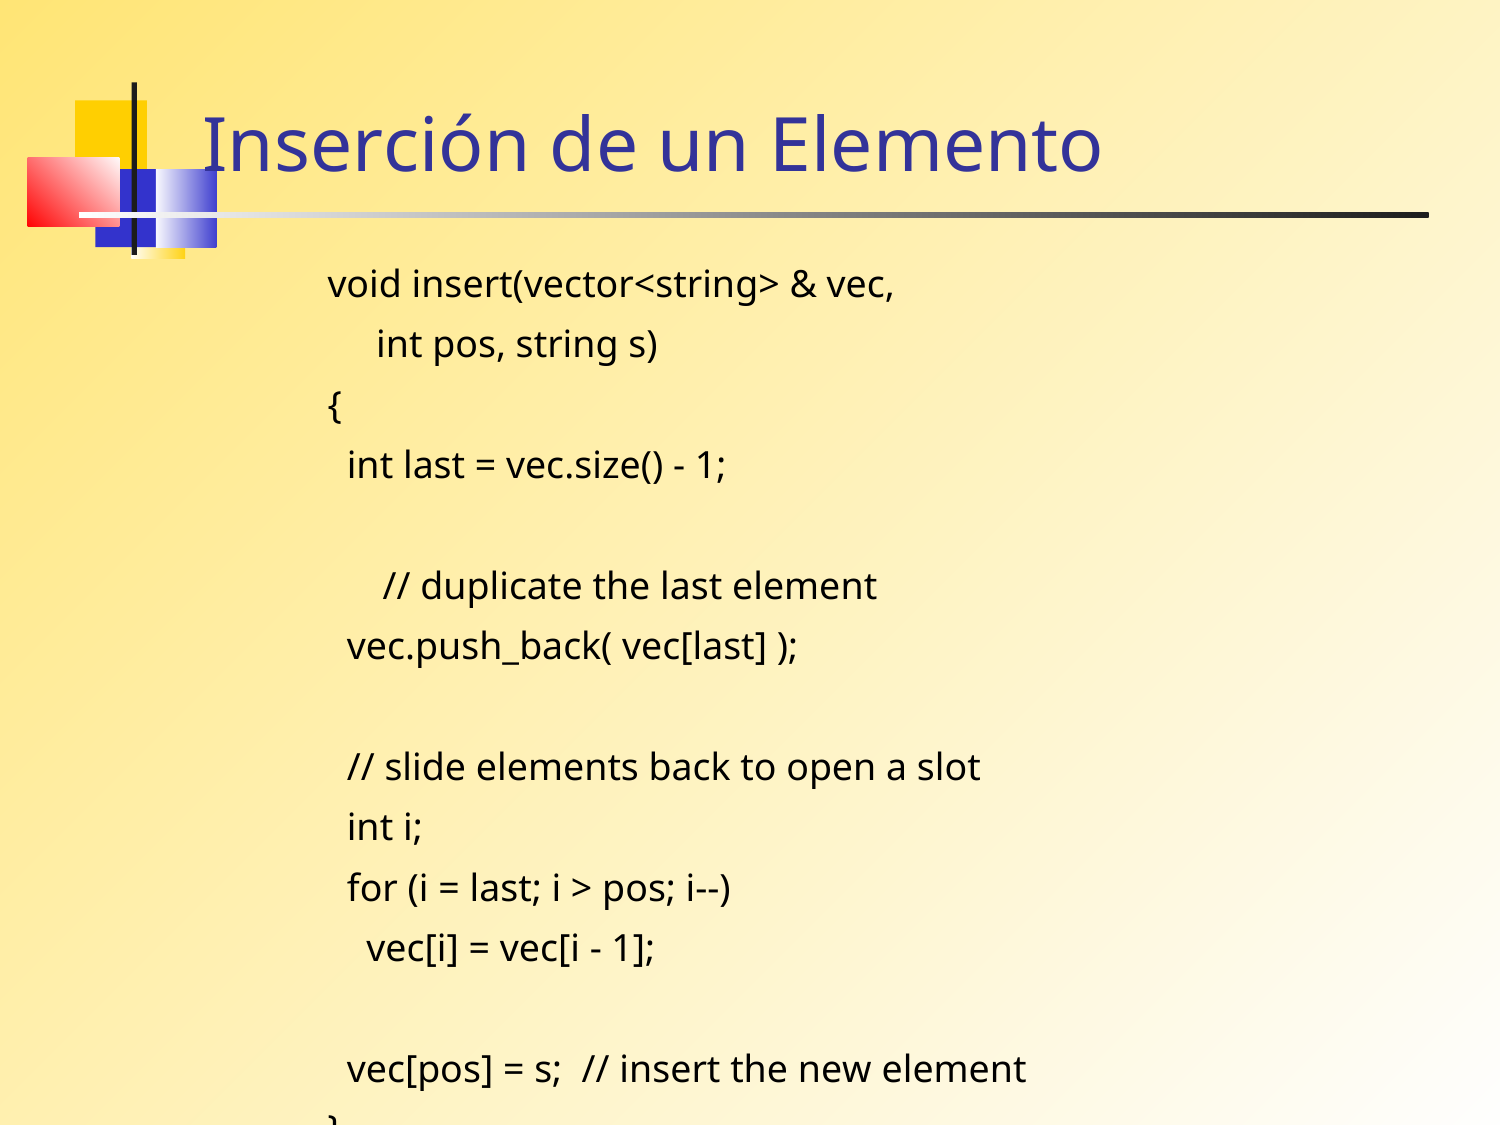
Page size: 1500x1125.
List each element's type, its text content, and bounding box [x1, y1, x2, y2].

list void insert(vector<string> & vec, int pos, string s)‏ { int last = vec.size() - 1; // duplicate the last element vec.push_back( vec[last] ); // slide elements back to open a slot int i; for (i = last; i > pos; i--)‏ vec[i] = vec[i - 1]; vec[pos] = s; // insert the new element } [312, 249, 1463, 1072]
title Inserción de un Elemento [187, 37, 1466, 201]
